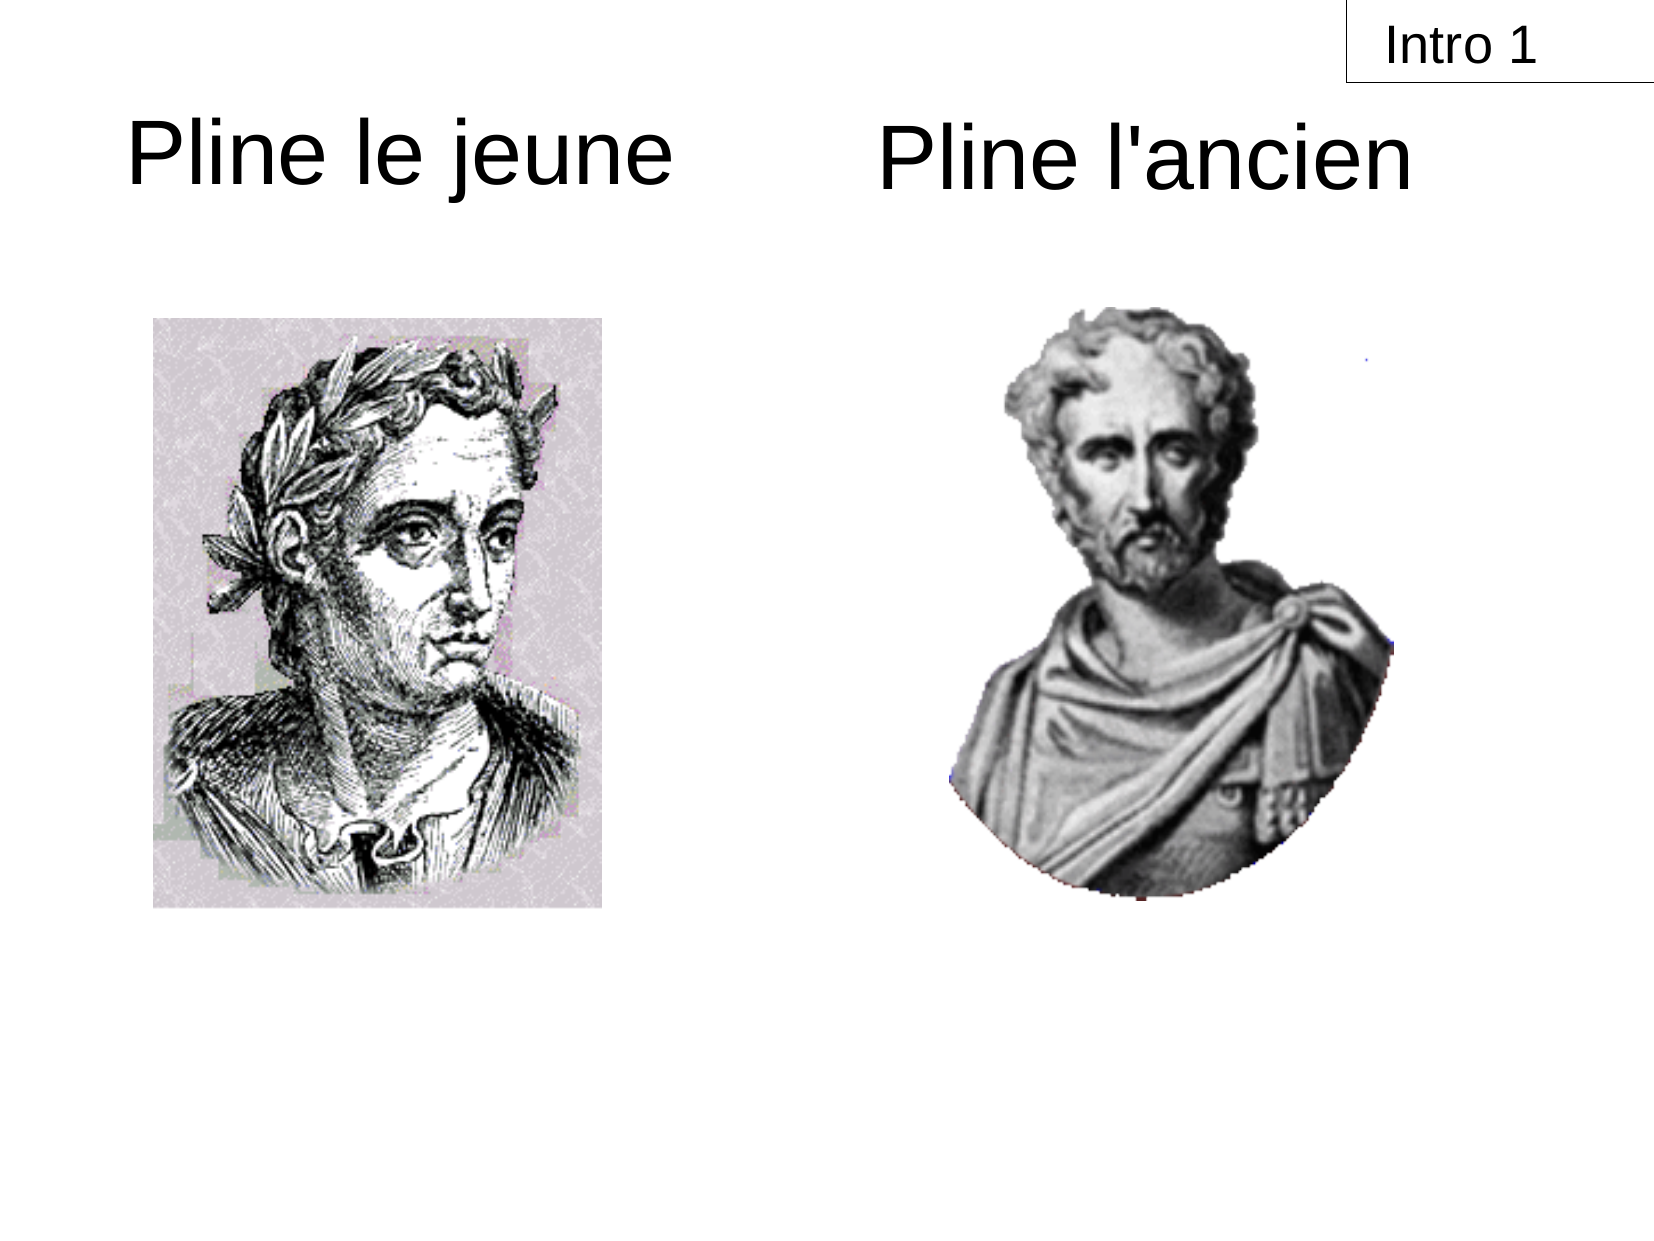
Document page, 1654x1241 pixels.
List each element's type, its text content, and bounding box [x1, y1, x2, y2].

title Pline le jeune [82, 49, 745, 257]
text_box Pline l'ancien [862, 99, 1607, 296]
picture [153, 318, 602, 911]
picture [949, 307, 1394, 901]
text_box Intro 1 [1370, 7, 1654, 83]
